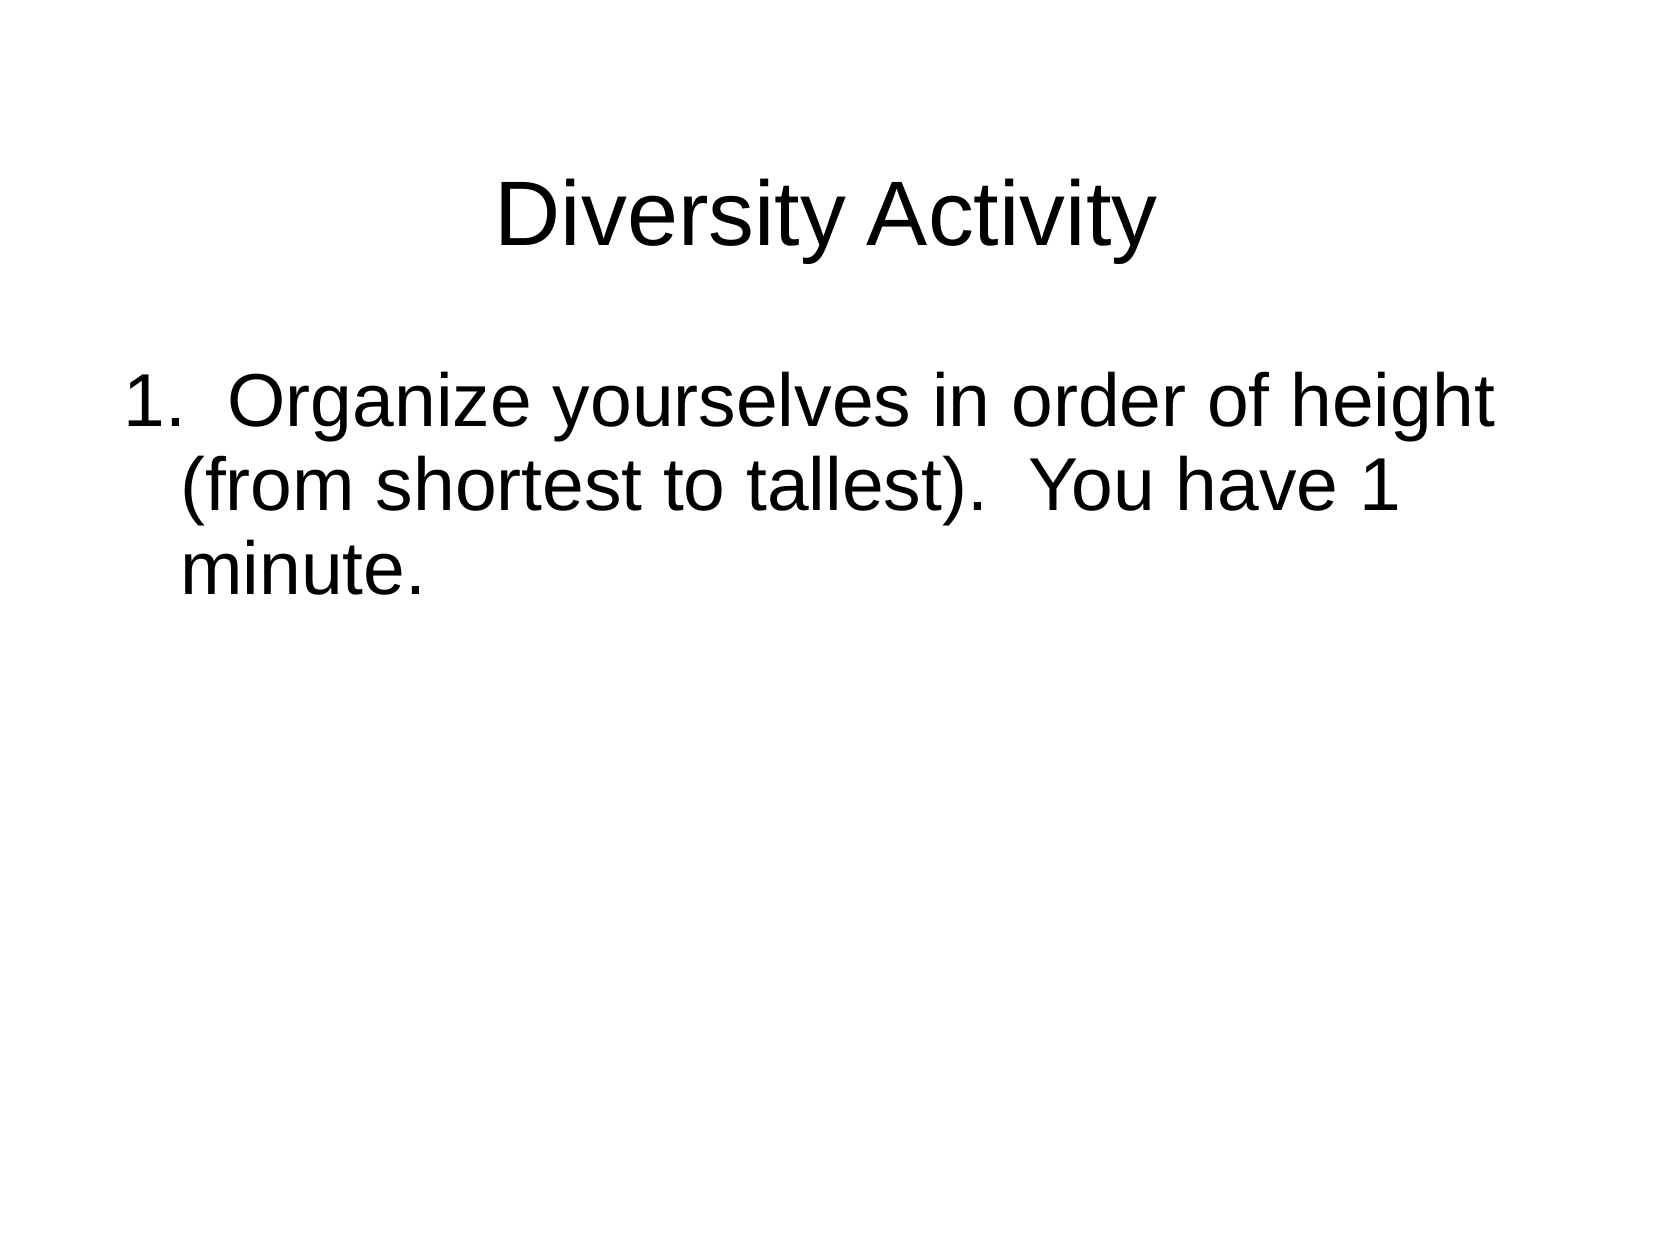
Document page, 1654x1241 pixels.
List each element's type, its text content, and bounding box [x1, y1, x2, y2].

title Diversity Activity [124, 91, 1530, 336]
list 1. Organize yourselves in order of height (from shortest to tallest). You have 1 minute. [124, 358, 1530, 1088]
